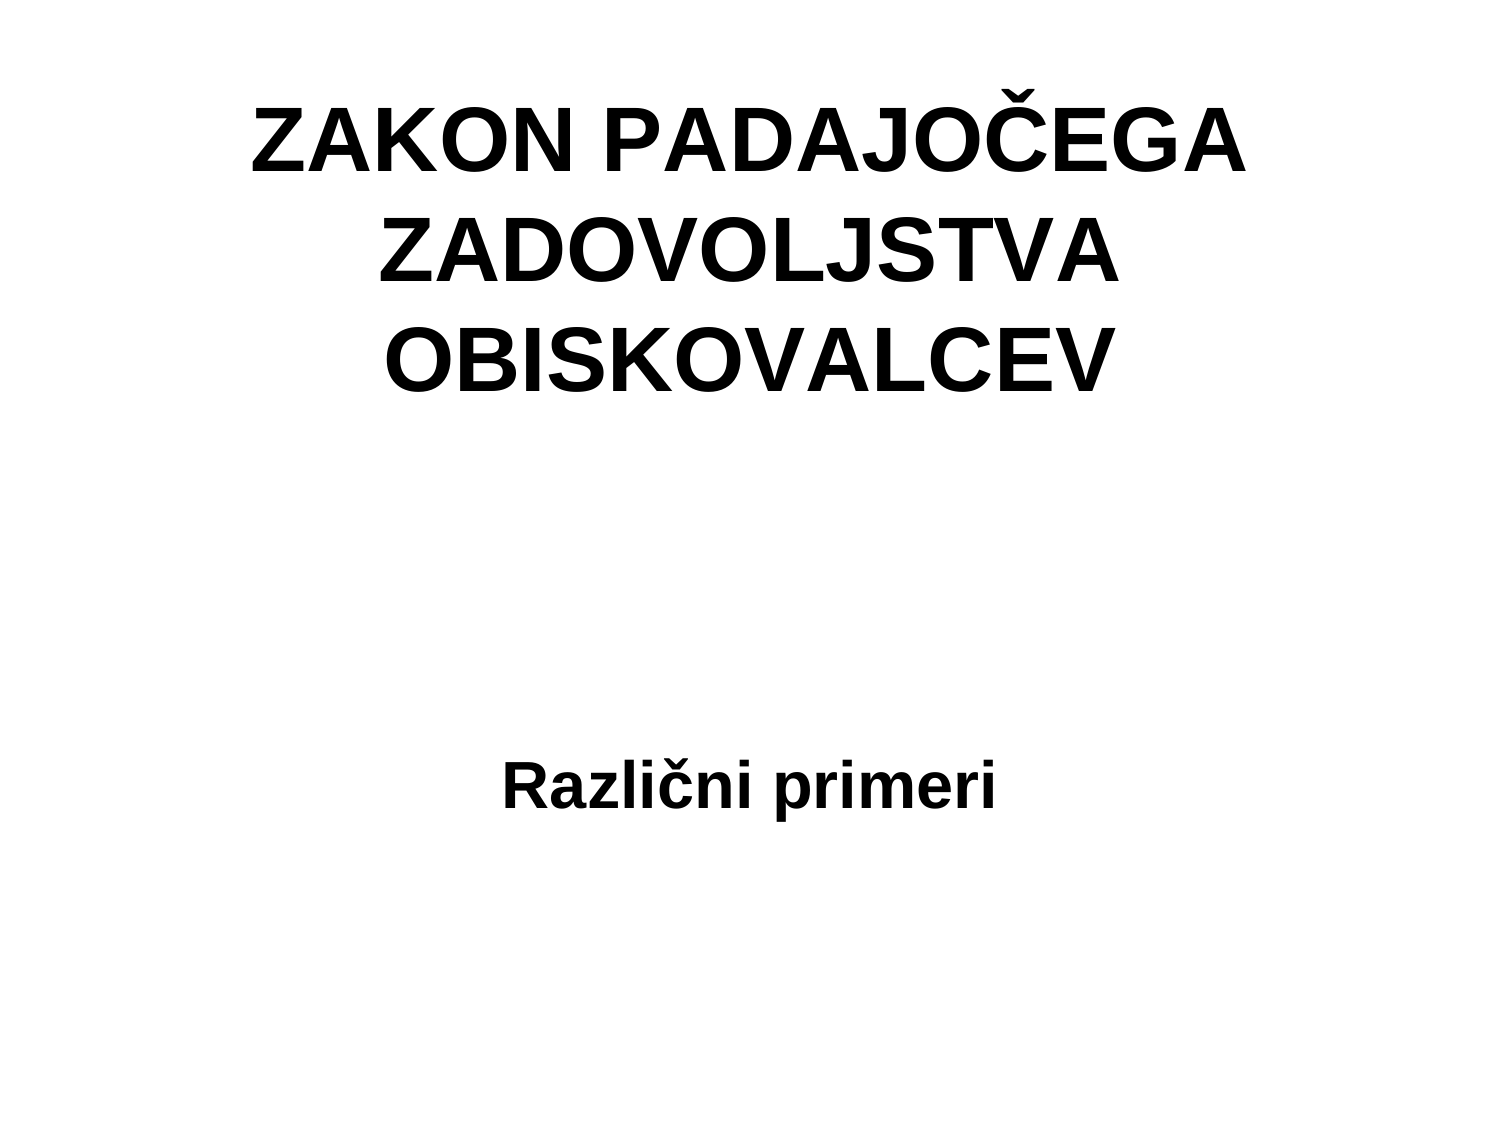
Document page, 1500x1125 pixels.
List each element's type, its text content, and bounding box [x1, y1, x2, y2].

subtitle Različni primeri [225, 637, 1276, 926]
title ZAKON PADAJOČEGA ZADOVOLJSTVA OBISKOVALCEV [112, 71, 1388, 418]
